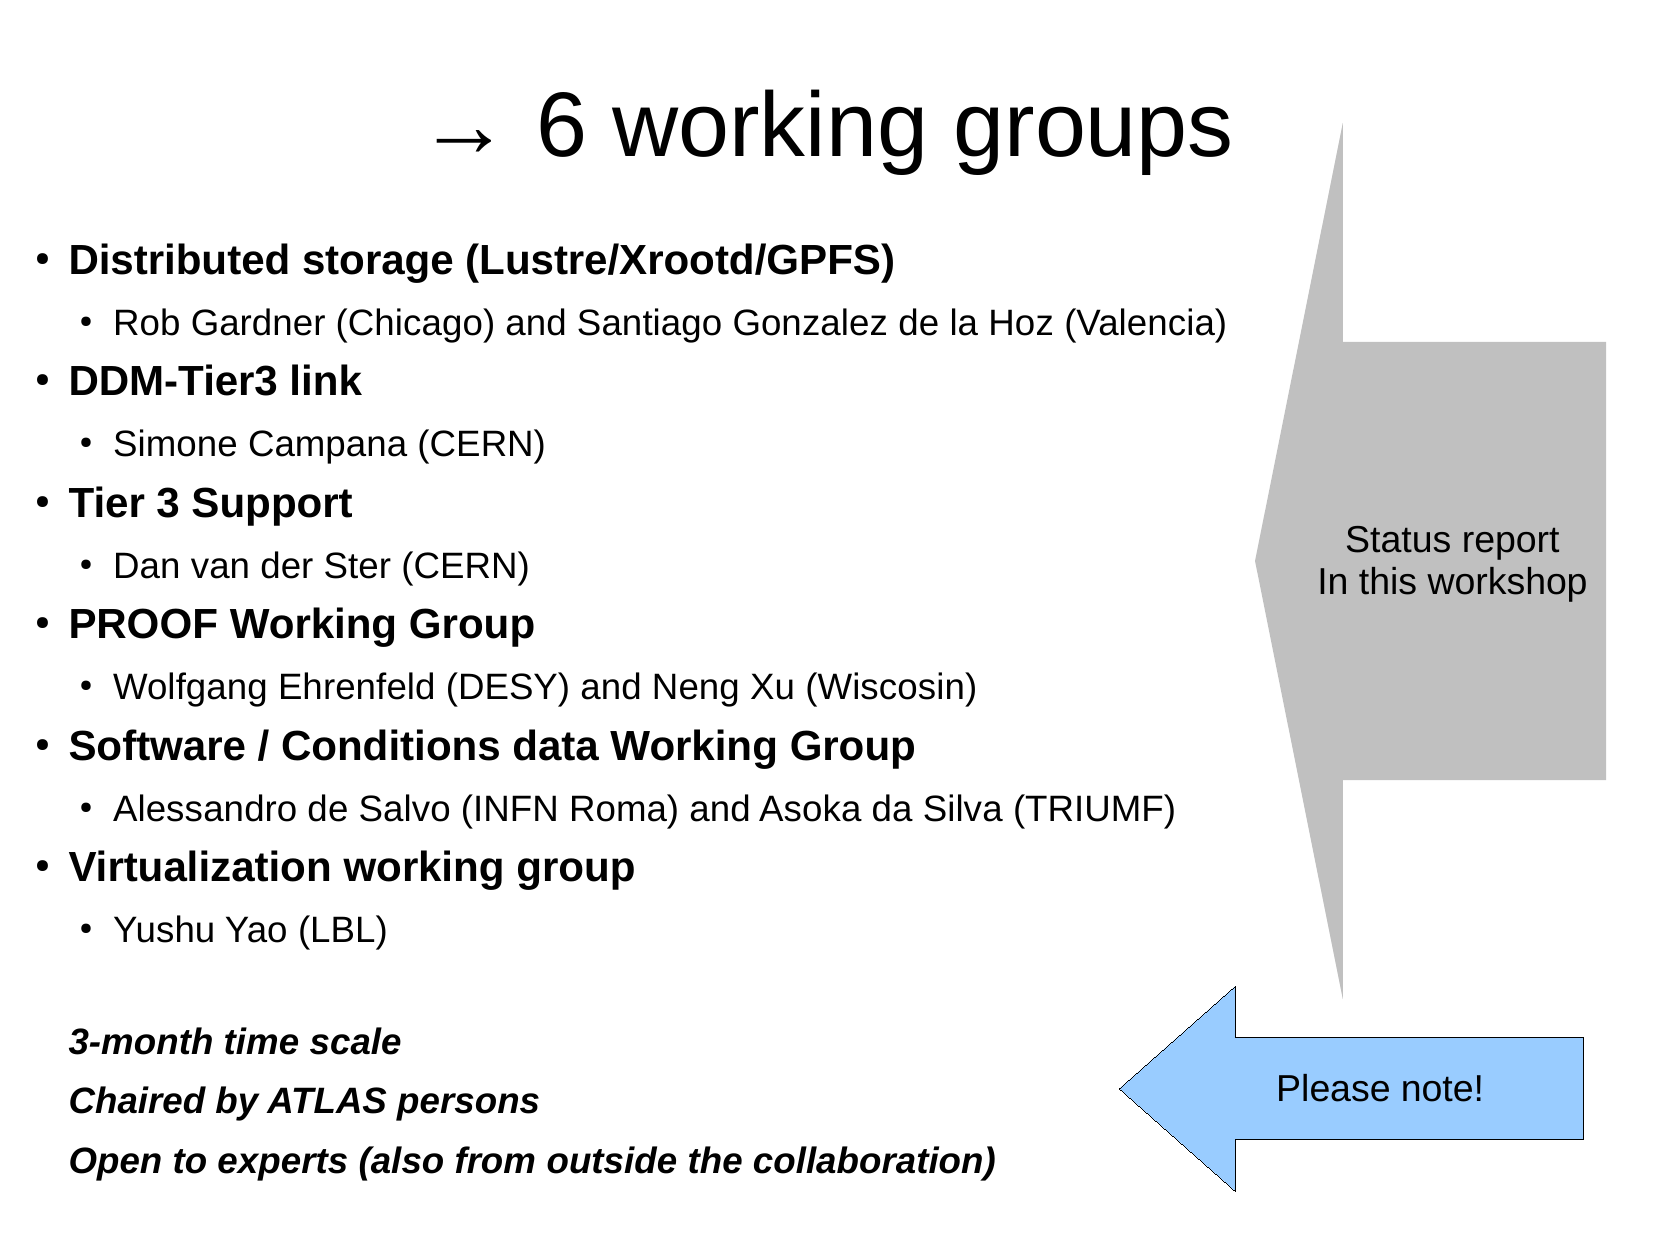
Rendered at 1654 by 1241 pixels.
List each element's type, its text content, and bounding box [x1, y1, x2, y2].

title → 6 working groups [82, 0, 1571, 236]
text_box Status report In this workshop [1255, 122, 1607, 1000]
text_box Please note! [1119, 986, 1584, 1192]
list Distributed storage (Lustre/Xrootd/GPFS) Rob Gardner (Chicago) and Santiago Gonzalez de la Hoz (Valencia) DDM-Tier3 link Simone Campana (CERN) Tier 3 Support Dan van der Ster (CERN) PROOF Working Group Wolfgang Ehrenfeld (DESY) and Neng Xu (Wiscosin) Software / Conditions data Working Group Alessandro de Salvo (INFN Roma) and Asoka da Silva (TRIUMF) Virtualization working group Yushu Yao (LBL) 3-month time scale Chaired by ATLAS persons Open to experts (also from outside the collaboration) [23, 236, 1625, 1186]
